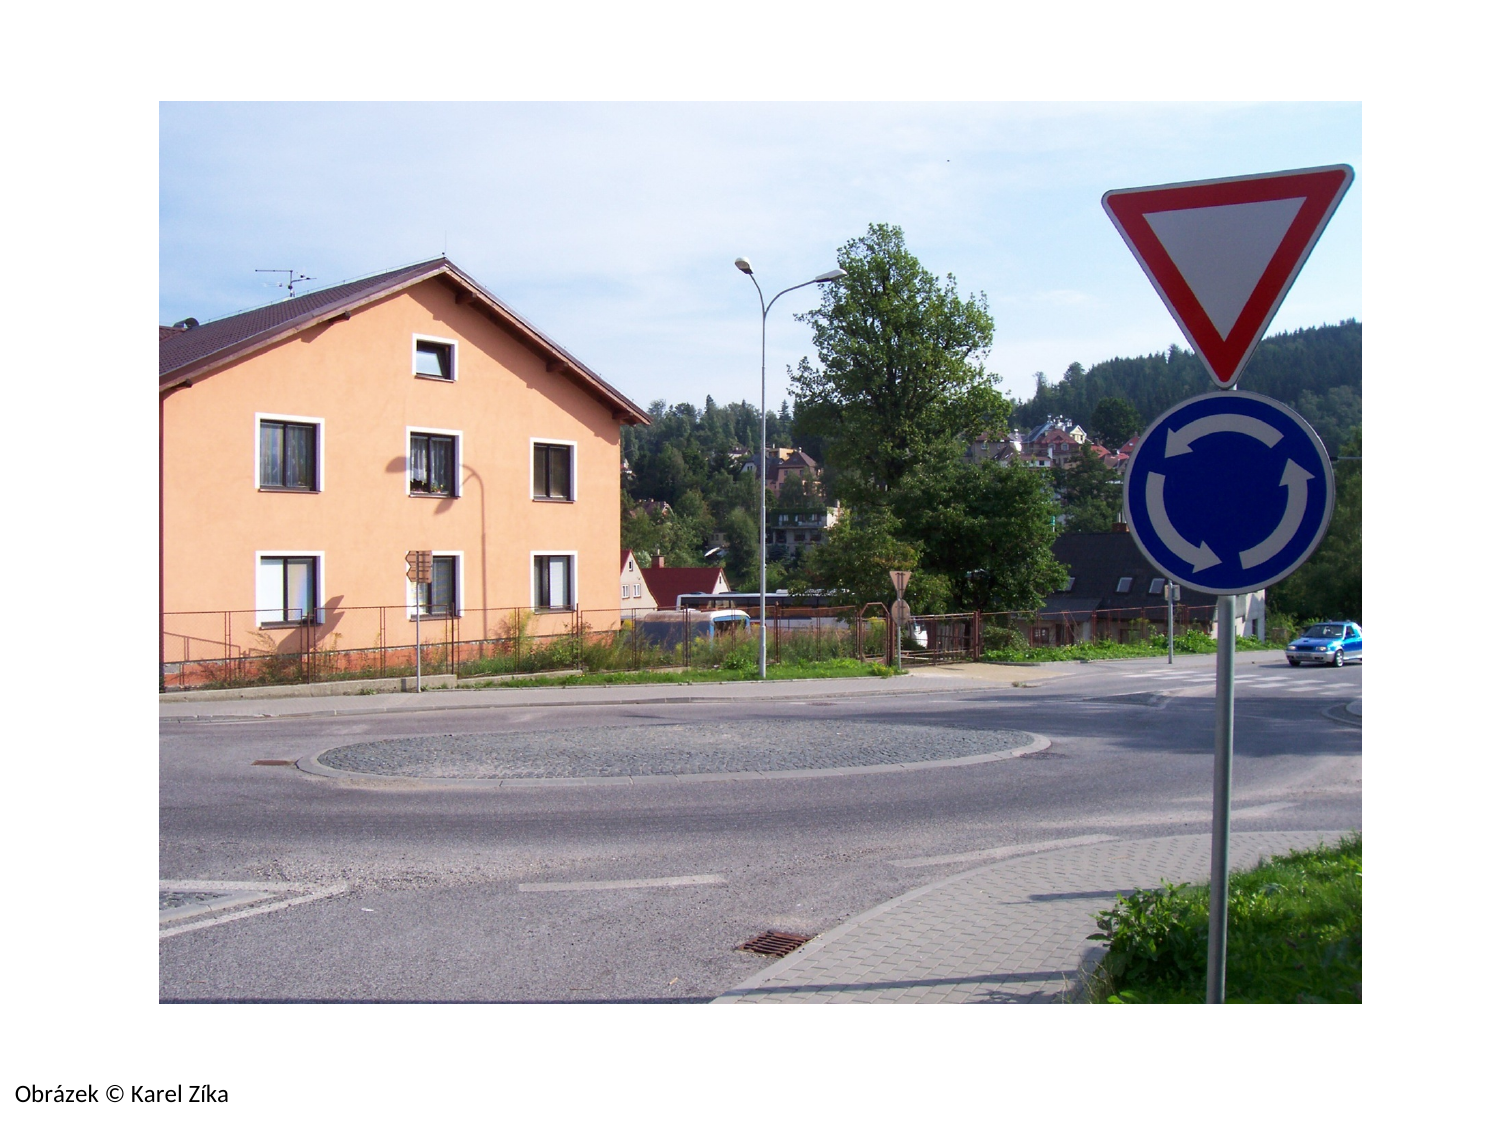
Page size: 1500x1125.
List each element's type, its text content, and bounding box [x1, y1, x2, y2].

text_box Obrázek © Karel Zíka [0, 1070, 245, 1116]
text_box [159, 101, 1362, 1004]
